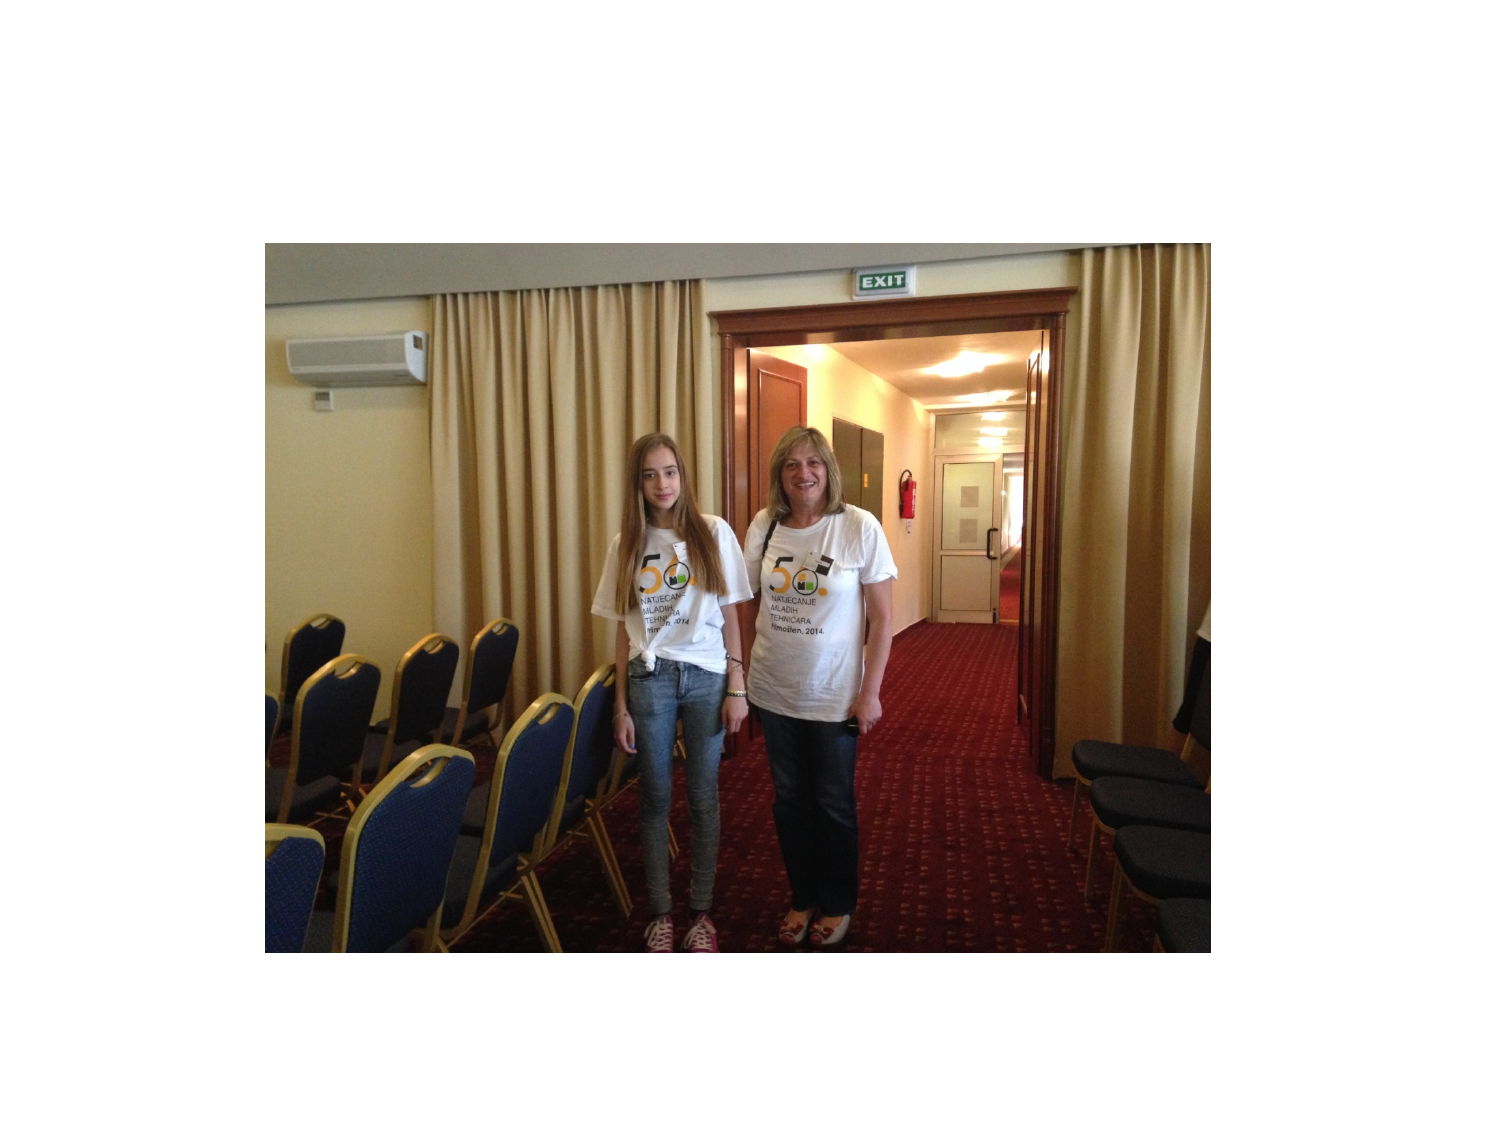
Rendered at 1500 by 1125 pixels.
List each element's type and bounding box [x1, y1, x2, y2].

picture [265, 243, 1211, 953]
